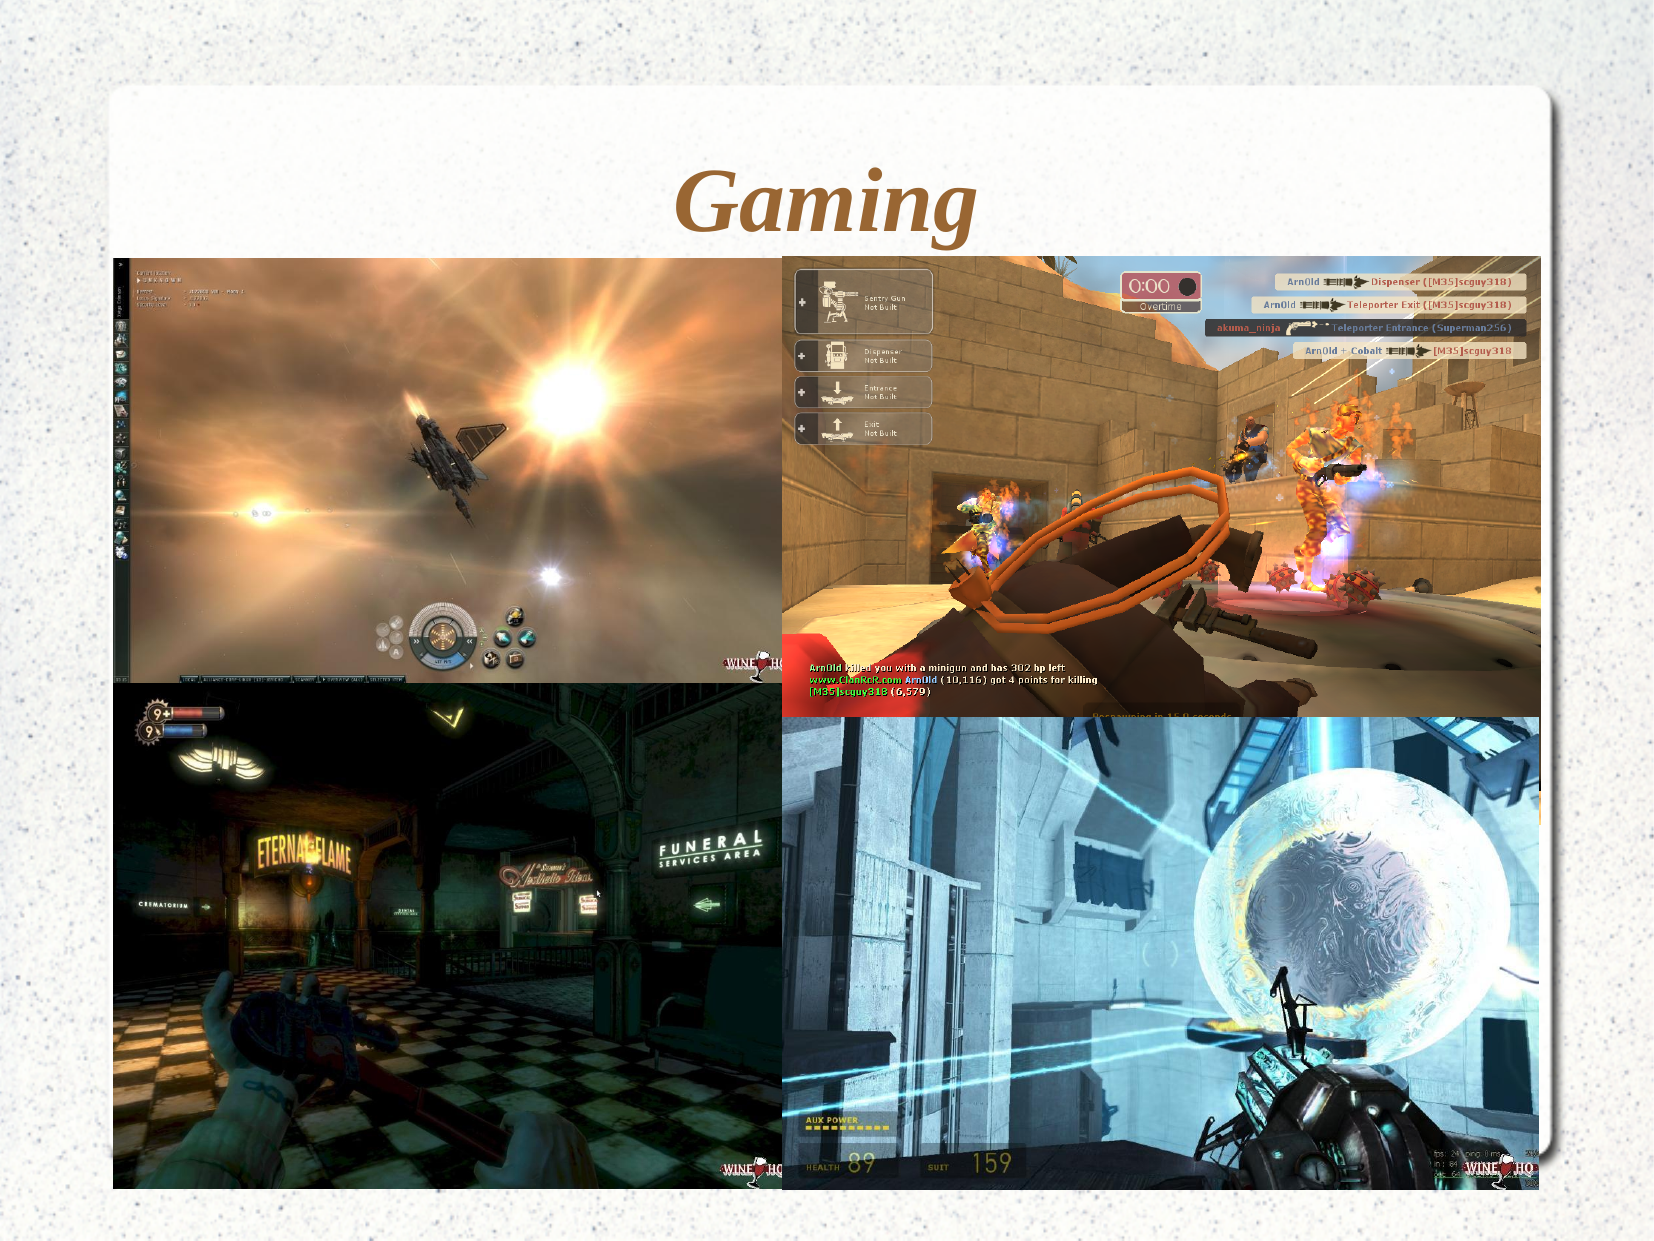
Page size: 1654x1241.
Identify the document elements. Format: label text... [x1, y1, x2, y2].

title Gaming [118, 104, 1536, 258]
picture [0, 0, 1654, 1241]
